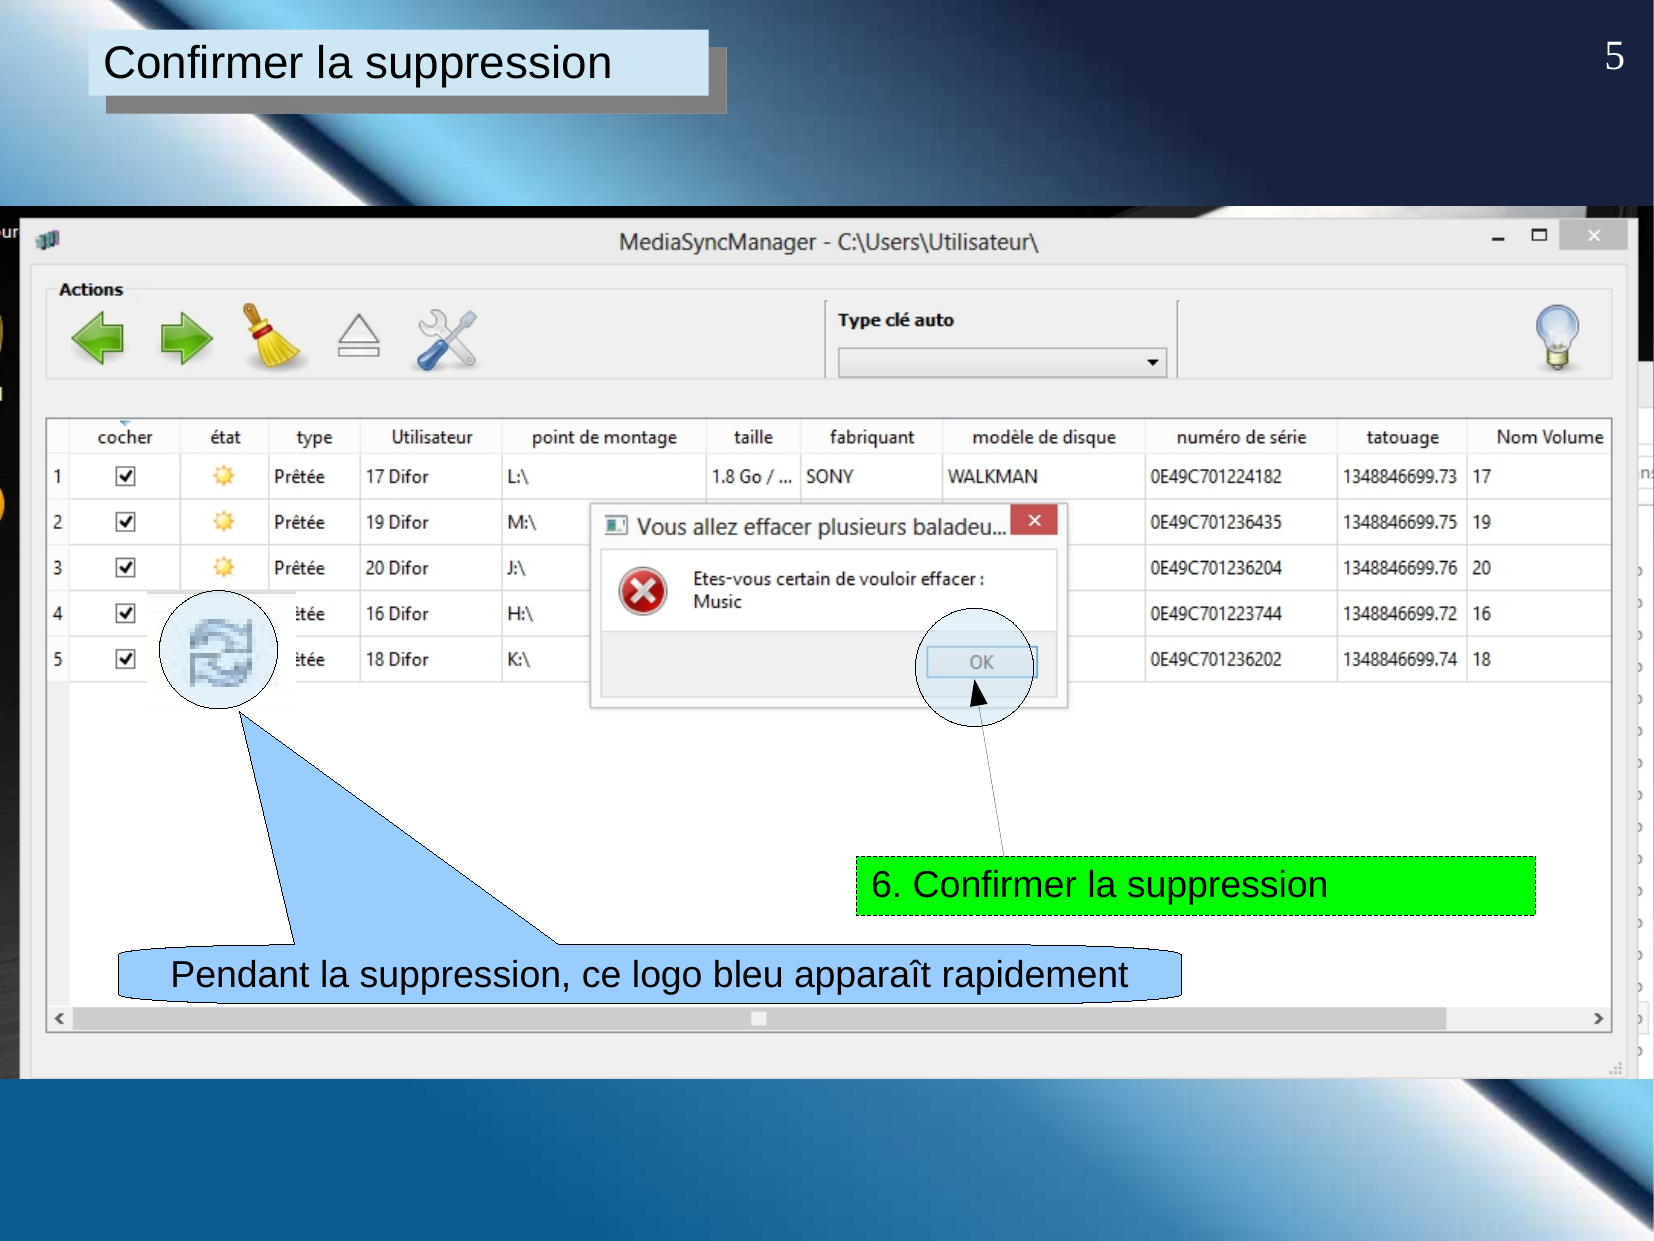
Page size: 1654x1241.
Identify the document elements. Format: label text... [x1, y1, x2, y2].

text_box [915, 608, 1034, 727]
picture [0, 0, 1654, 1241]
text_box Pendant la suppression, ce logo bleu apparaît rapidement [118, 711, 1182, 1004]
text_box 6. Confirmer la suppression [856, 856, 1536, 916]
text_box [159, 590, 278, 709]
text_box Confirmer la suppression [88, 29, 709, 96]
